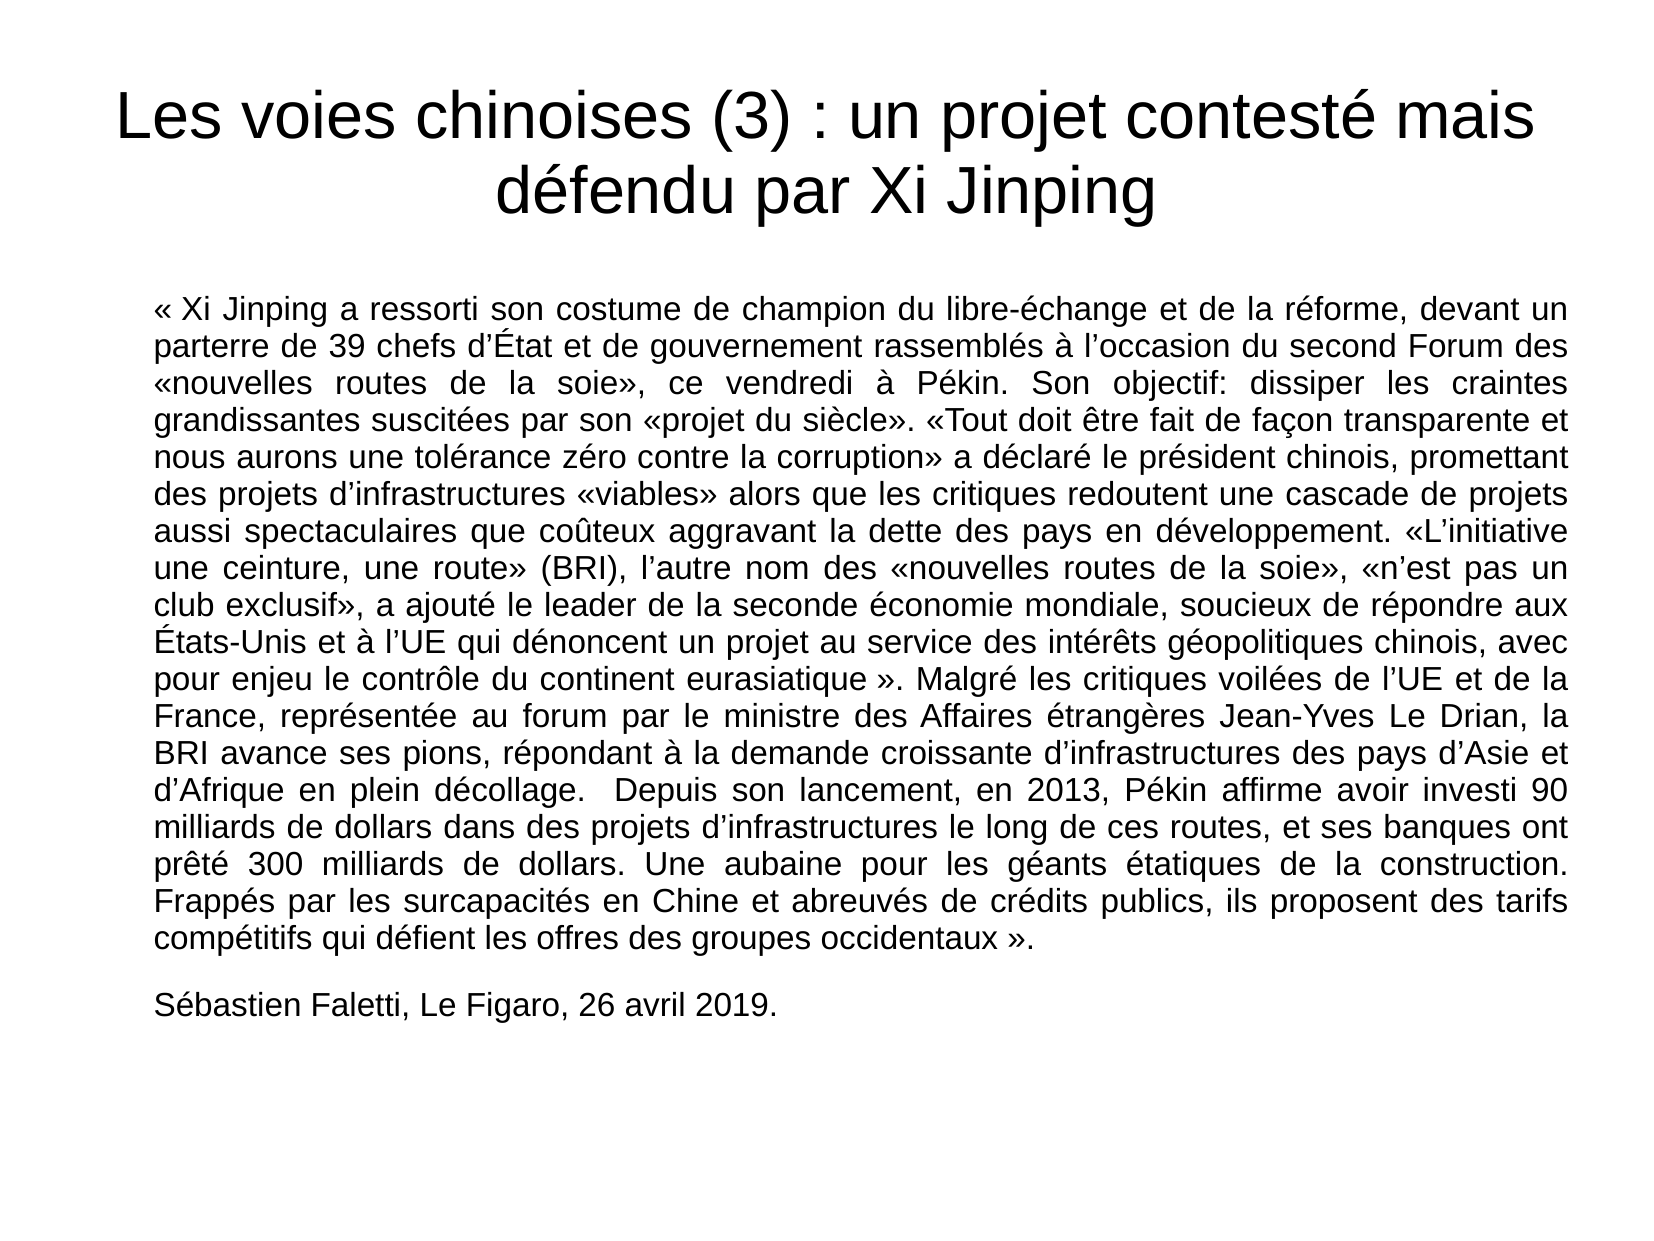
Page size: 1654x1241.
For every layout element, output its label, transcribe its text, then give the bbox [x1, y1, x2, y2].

list « Xi Jinping a ressorti son costume de champion du libre-échange et de la réforme, devant un parterre de 39 chefs d’État et de gouvernement rassemblés à l’occasion du second Forum des «nouvelles routes de la soie», ce vendredi à Pékin. Son objectif: dissiper les craintes grandissantes suscitées par son «projet du siècle». «Tout doit être fait de façon transparente et nous aurons une tolérance zéro contre la corruption» a déclaré le président chinois, promettant des projets d’infrastructures «viables» alors que les critiques redoutent une cascade de projets aussi spectaculaires que coûteux aggravant la dette des pays en développement. «L’initiative une ceinture, une route» (BRI), l’autre nom des «nouvelles routes de la soie», «n’est pas un club exclusif», a ajouté le leader de la seconde économie mondiale, soucieux de répondre aux États-Unis et à l’UE qui dénoncent un projet au service des intérêts géopolitiques chinois, avec pour enjeu le contrôle du continent eurasiatique ». Malgré les critiques voilées de l’UE et de la France, représentée au forum par le ministre des Affaires étrangères Jean-Yves Le Drian, la BRI avance ses pions, répondant à la demande croissante d’infrastructures des pays d’Asie et d’Afrique en plein décollage. Depuis son lancement, en 2013, Pékin affirme avoir investi 90 milliards de dollars dans des projets d’infrastructures le long de ces routes, et ses banques ont prêté 300 milliards de dollars. Une aubaine pour les géants étatiques de la construction. Frappés par les surcapacités en Chine et abreuvés de crédits publics, ils proposent des tarifs compétitifs qui défient les offres des groupes occidentaux ». Sébastien Faletti, Le Figaro, 26 avril 2019. [82, 290, 1571, 1109]
title Les voies chinoises (3) : un projet contesté mais défendu par Xi Jinping [82, 49, 1571, 257]
